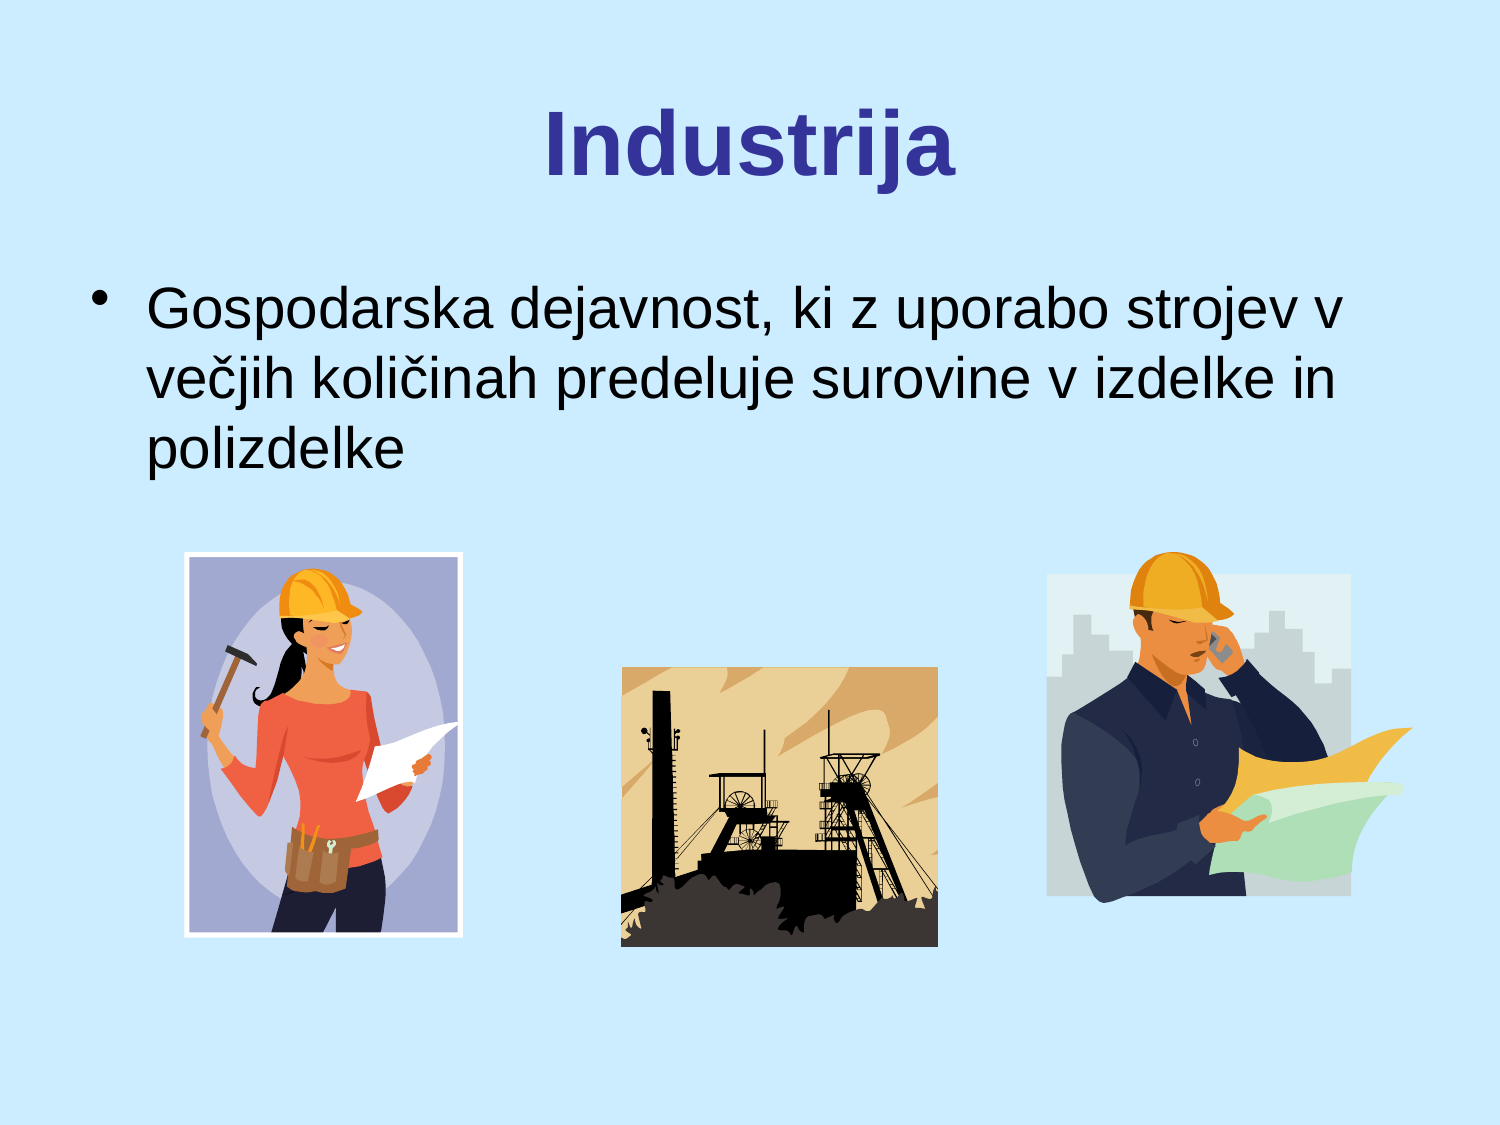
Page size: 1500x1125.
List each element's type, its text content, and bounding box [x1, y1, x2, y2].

picture [1045, 550, 1415, 905]
picture [183, 550, 464, 939]
title Industrija [75, 45, 1425, 233]
list Gospodarska dejavnost, ki z uporabo strojev v večjih količinah predeluje surovine v izdelke in polizdelke [75, 262, 1412, 563]
picture [620, 665, 940, 948]
